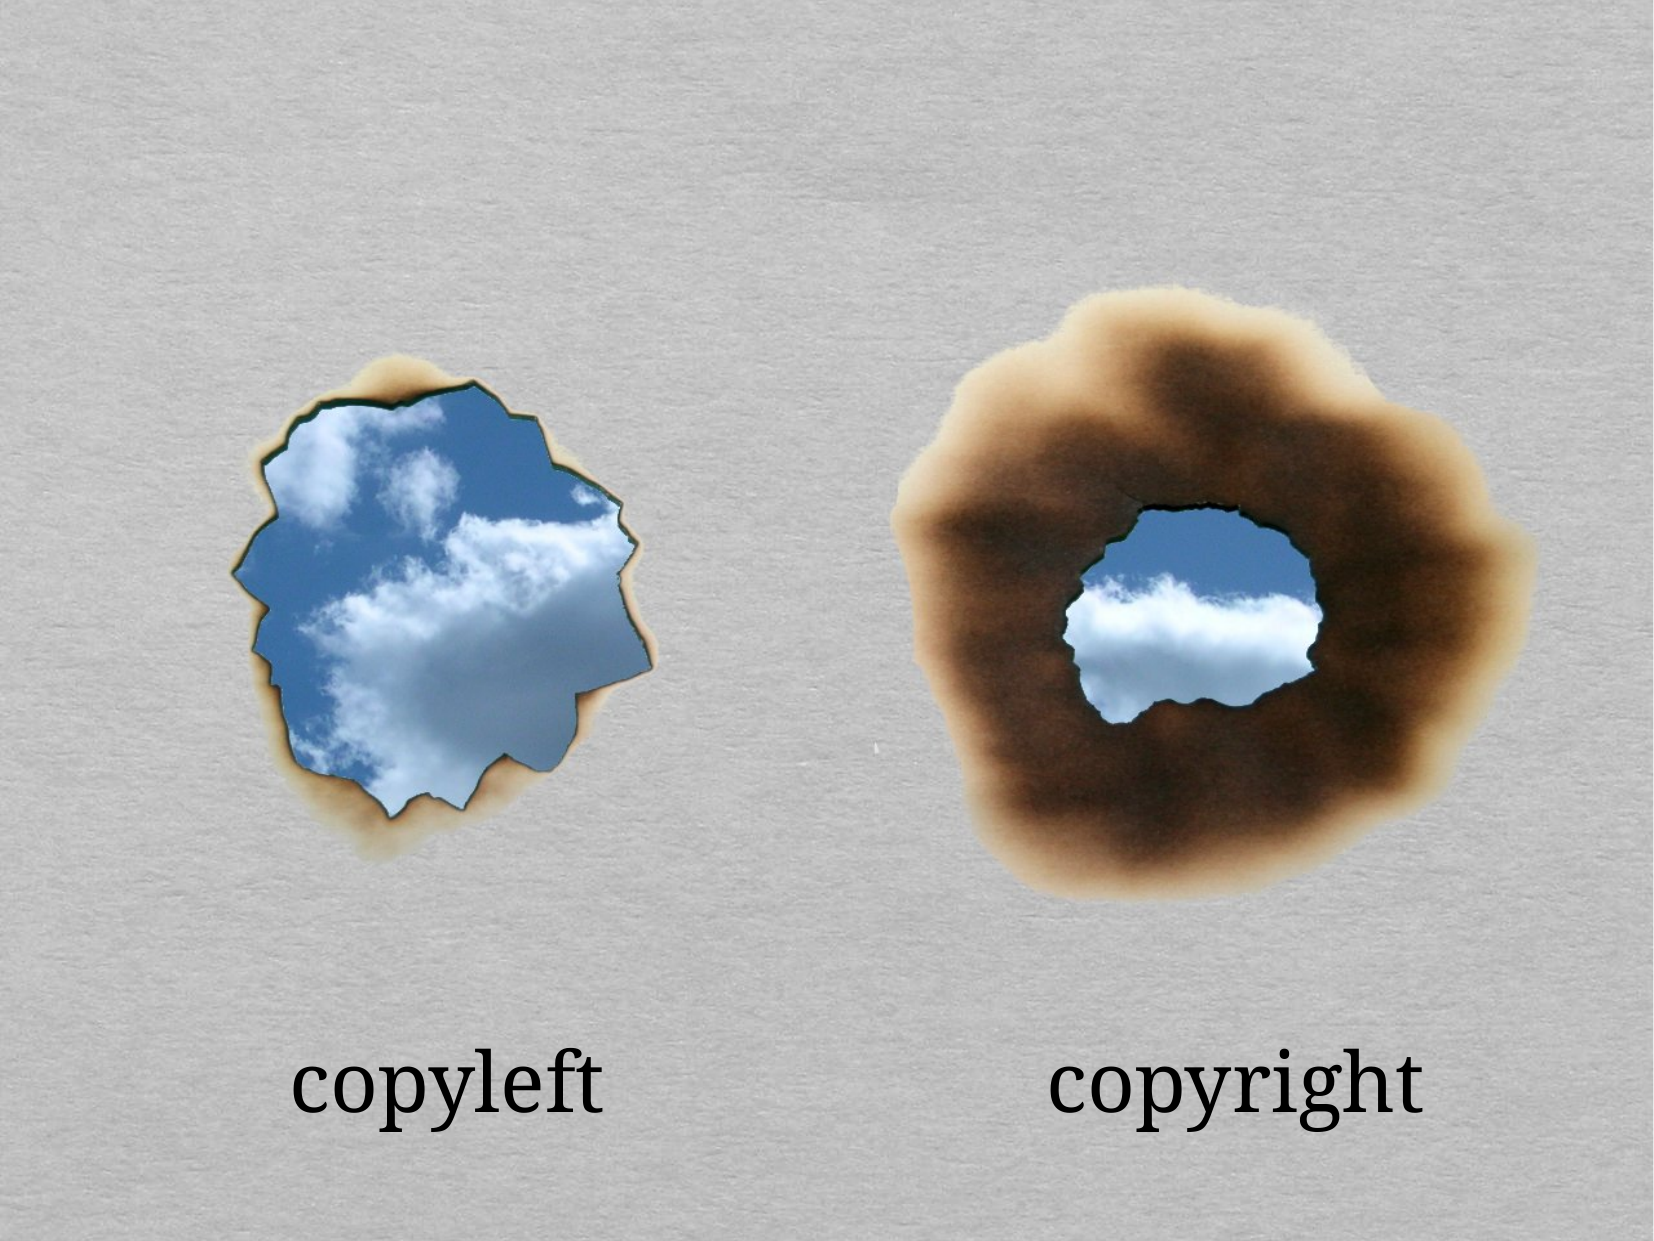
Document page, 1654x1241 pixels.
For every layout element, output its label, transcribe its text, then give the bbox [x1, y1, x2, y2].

text_box copyright [1031, 1015, 1382, 1131]
text_box copyleft [274, 1015, 578, 1131]
picture [0, 0, 1654, 1241]
